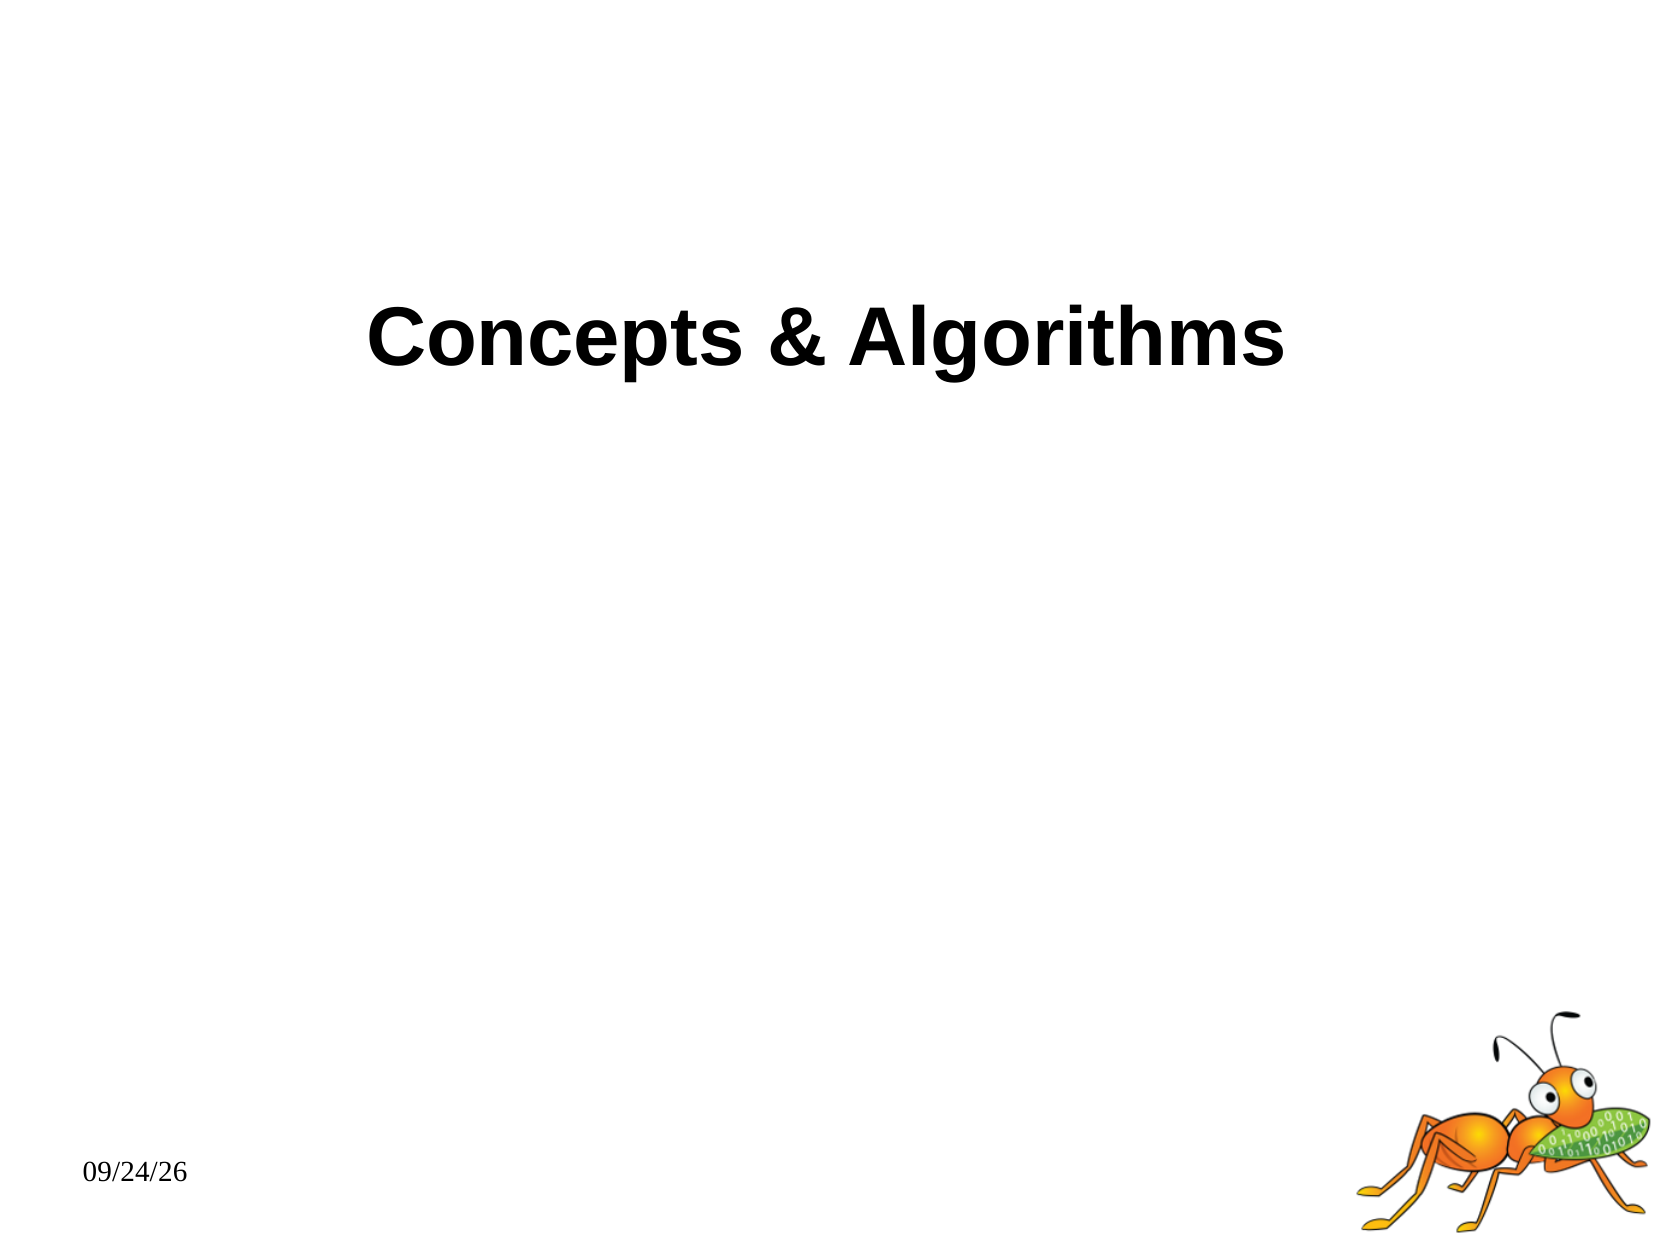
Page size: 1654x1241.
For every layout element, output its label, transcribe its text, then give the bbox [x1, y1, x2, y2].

list Concepts & Algorithms [82, 290, 1571, 1010]
picture [1353, 1009, 1654, 1235]
